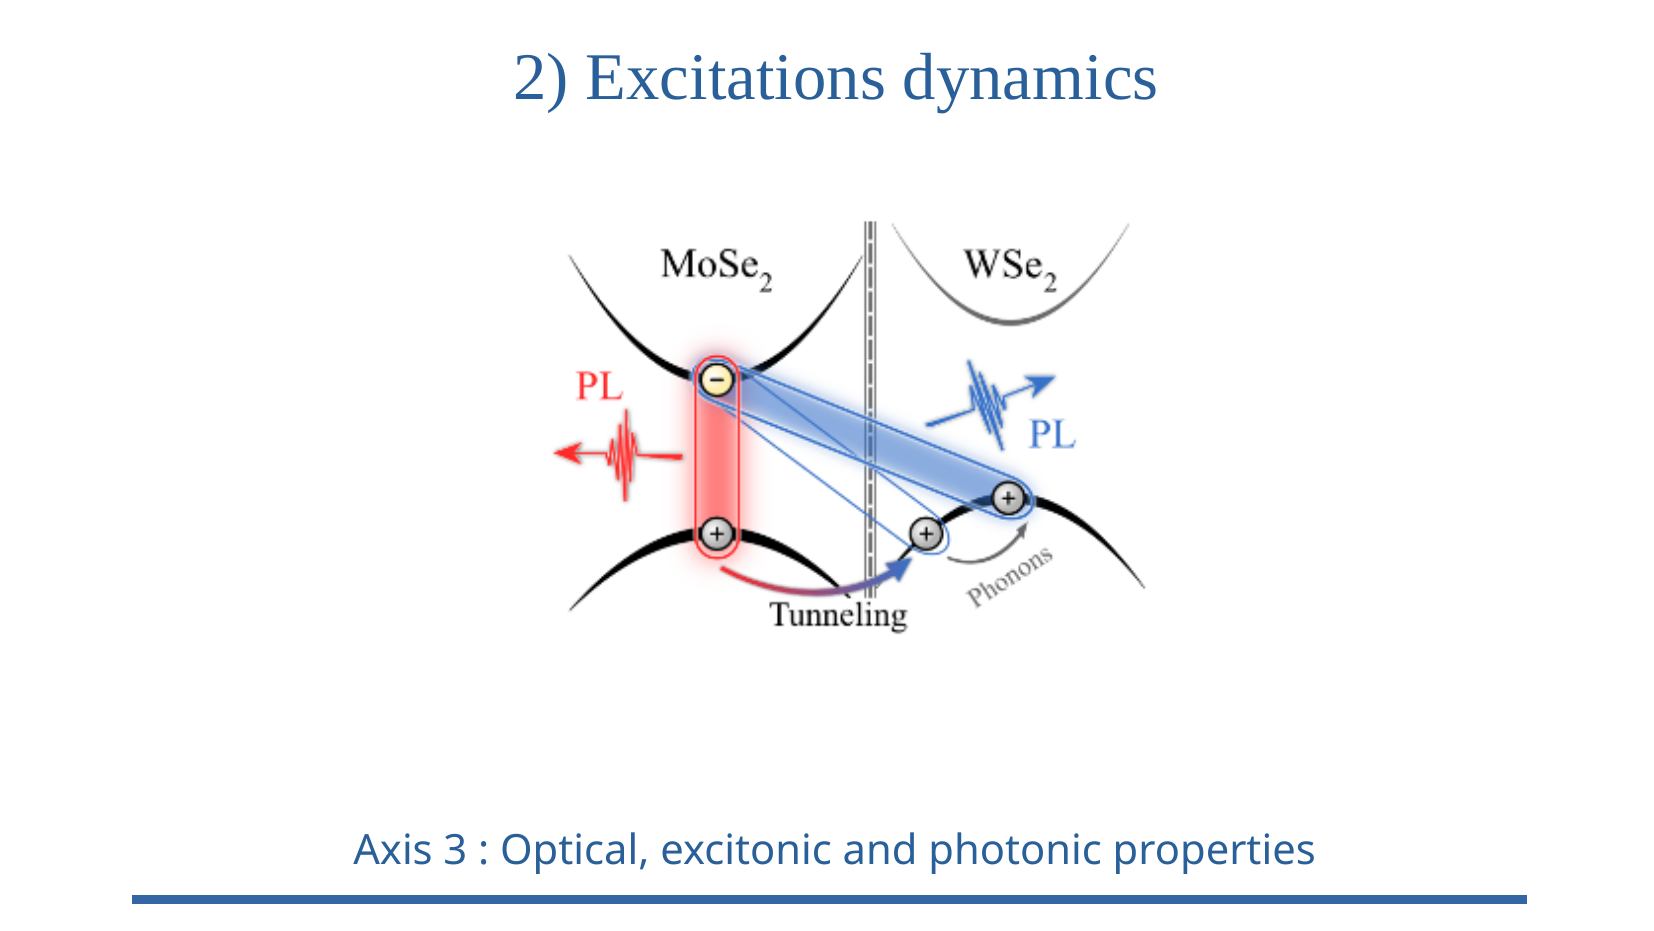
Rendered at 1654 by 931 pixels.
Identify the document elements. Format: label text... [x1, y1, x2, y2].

text_box 2) Excitations dynamics [209, 32, 1464, 131]
picture [436, 212, 1266, 647]
title Axis 3 : Optical, excitonic and photonic properties [90, 804, 1579, 893]
